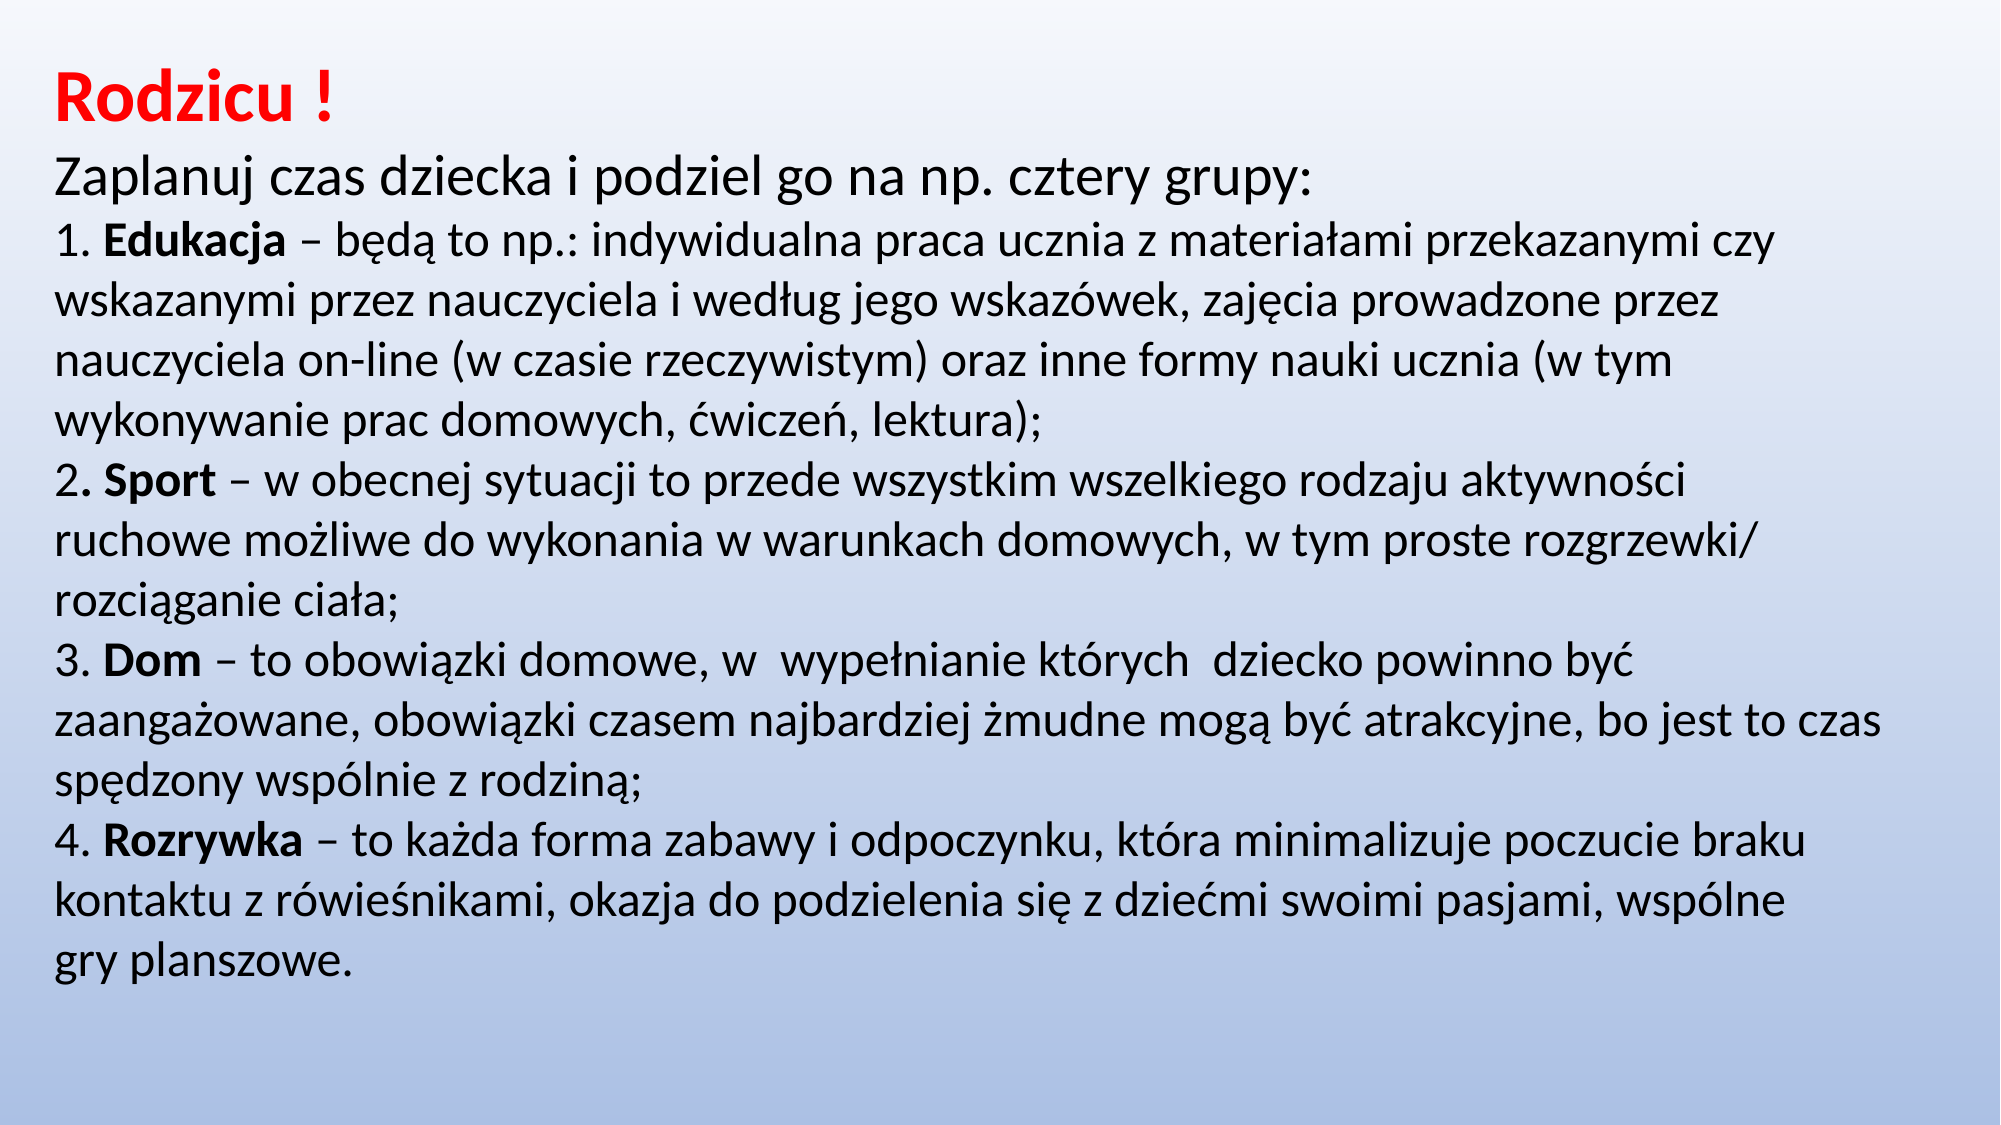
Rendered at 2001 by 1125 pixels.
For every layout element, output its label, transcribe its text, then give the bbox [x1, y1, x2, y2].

text_box Rodzicu ! Zaplanuj czas dziecka i podziel go na np. cztery grupy: 1. Edukacja – będą to np.: indywidualna praca ucznia z materiałami przekazanymi czy wskazanymi przez nauczyciela i według jego wskazówek, zajęcia prowadzone przez nauczyciela on-line (w czasie rzeczywistym) oraz inne formy nauki ucznia (w tym wykonywanie prac domowych, ćwiczeń, lektura); 2. Sport – w obecnej sytuacji to przede wszystkim wszelkiego rodzaju aktywności ruchowe możliwe do wykonania w warunkach domowych, w tym proste rozgrzewki/ rozciąganie ciała; 3. Dom – to obowiązki domowe, w wypełnianie których dziecko powinno być zaangażowane, obowiązki czasem najbardziej żmudne mogą być atrakcyjne, bo jest to czas spędzony wspólnie z rodziną; 4. Rozrywka – to każda forma zabawy i odpoczynku, która minimalizuje poczucie braku kontaktu z rówieśnikami, okazja do podzielenia się z dziećmi swoimi pasjami, wspólne gry planszowe. [39, 39, 1964, 1004]
